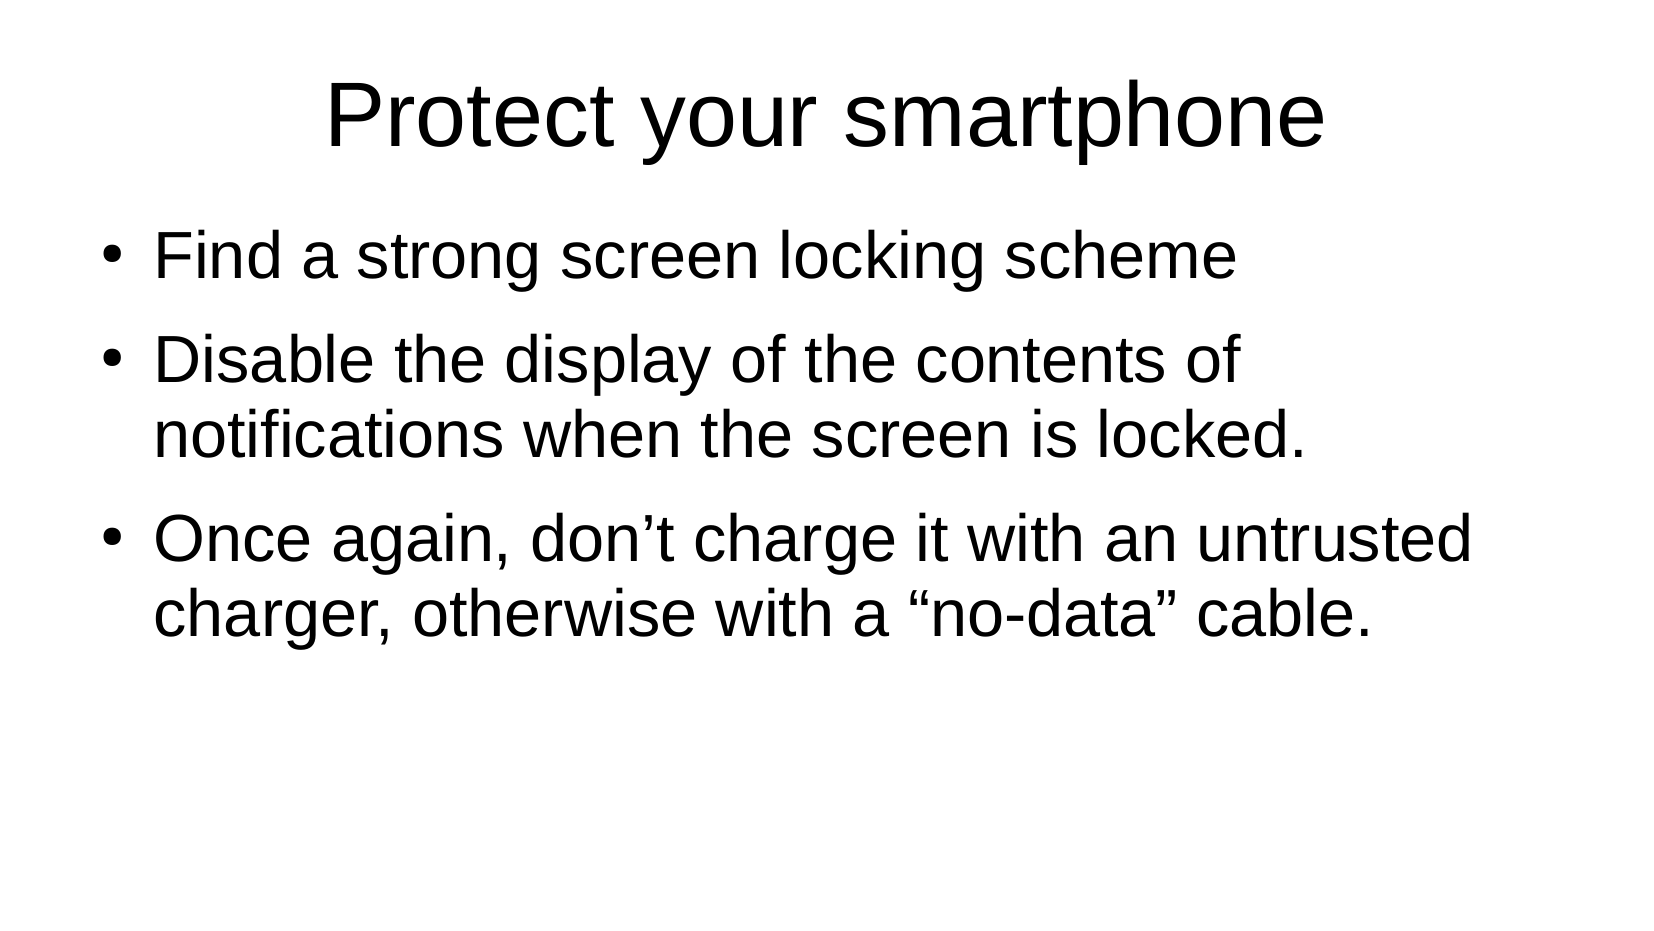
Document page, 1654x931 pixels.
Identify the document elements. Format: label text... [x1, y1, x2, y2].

title Protect your smartphone [82, 37, 1571, 193]
list Find a strong screen locking scheme Disable the display of the contents of notifications when the screen is locked. Once again, don’t charge it with an untrusted charger, otherwise with a “no-data” cable. [82, 217, 1571, 758]
